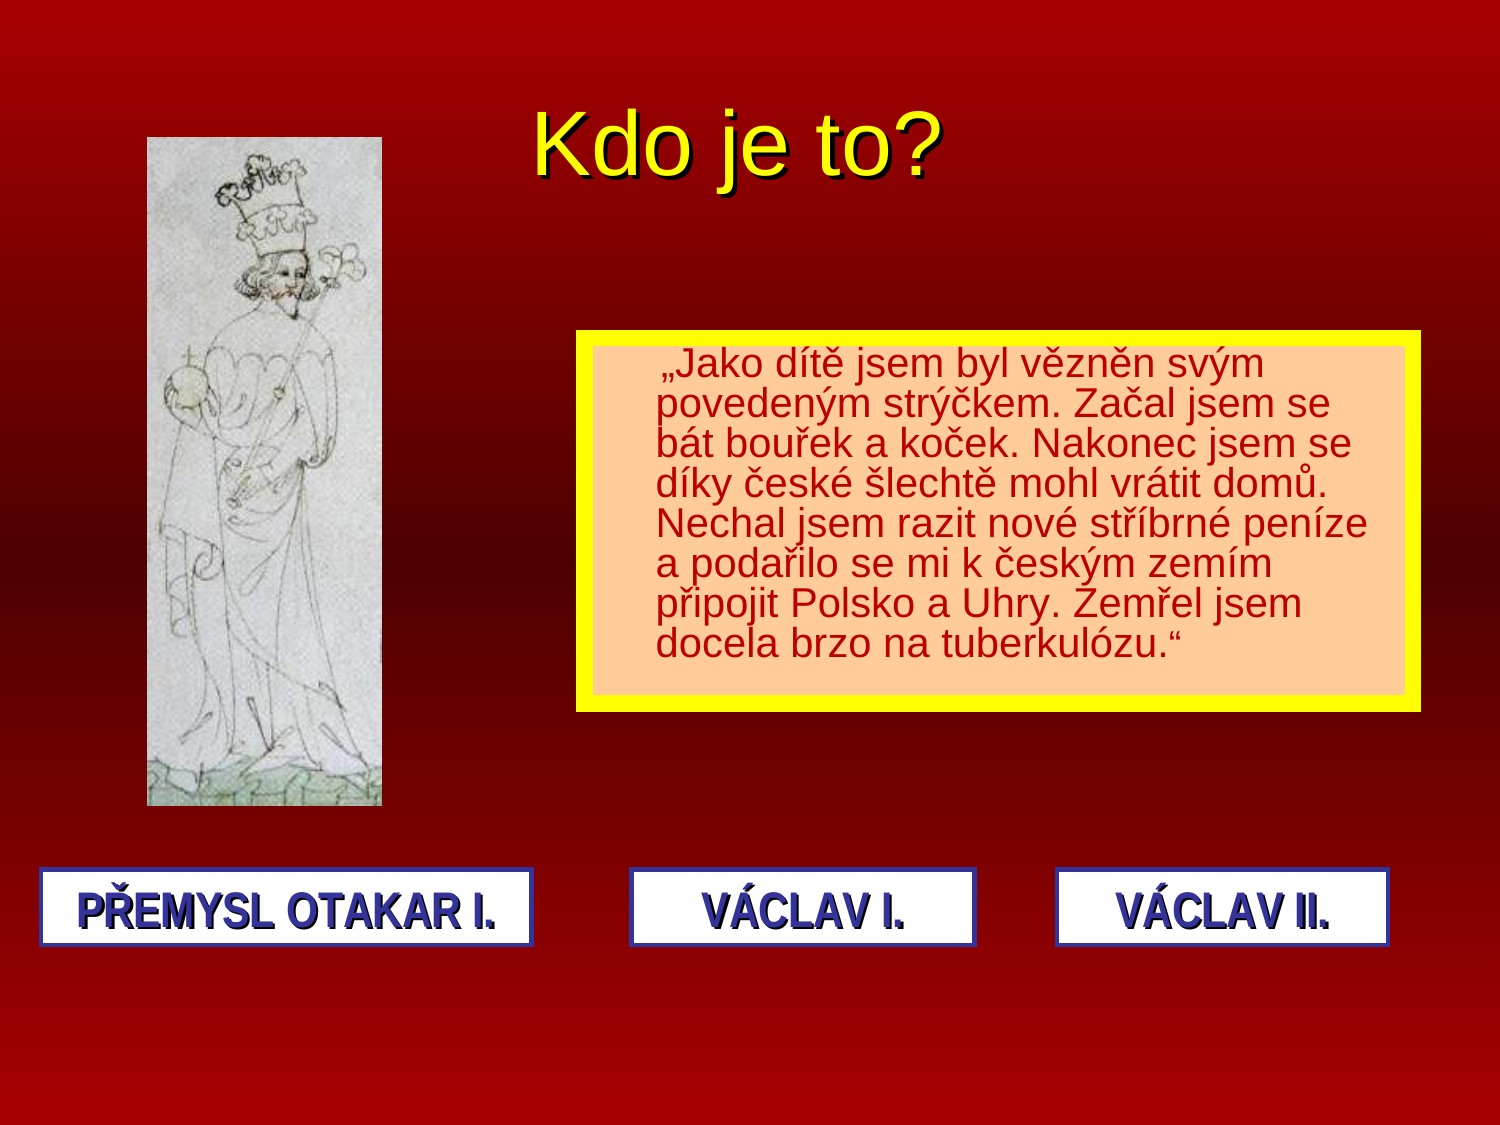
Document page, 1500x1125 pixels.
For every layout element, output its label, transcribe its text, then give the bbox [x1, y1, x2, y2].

text_box VÁCLAV I. [631, 869, 975, 945]
list „Jako dítě jsem byl vězněn svým povedeným strýčkem. Začal jsem se bát bouřek a koček. Nakonec jsem se díky české šlechtě mohl vrátit domů. Nechal jsem razit nové stříbrné peníze a podařilo se mi k českým zemím připojit Polsko a Uhry. Zemřel jsem docela brzo na tuberkulózu.“ [584, 337, 1413, 704]
text_box VÁCLAV II. [1056, 869, 1388, 945]
picture [147, 137, 382, 806]
text_box PŘEMYSL OTAKAR I. [41, 869, 532, 945]
title Kdo je to? [75, 45, 1426, 233]
